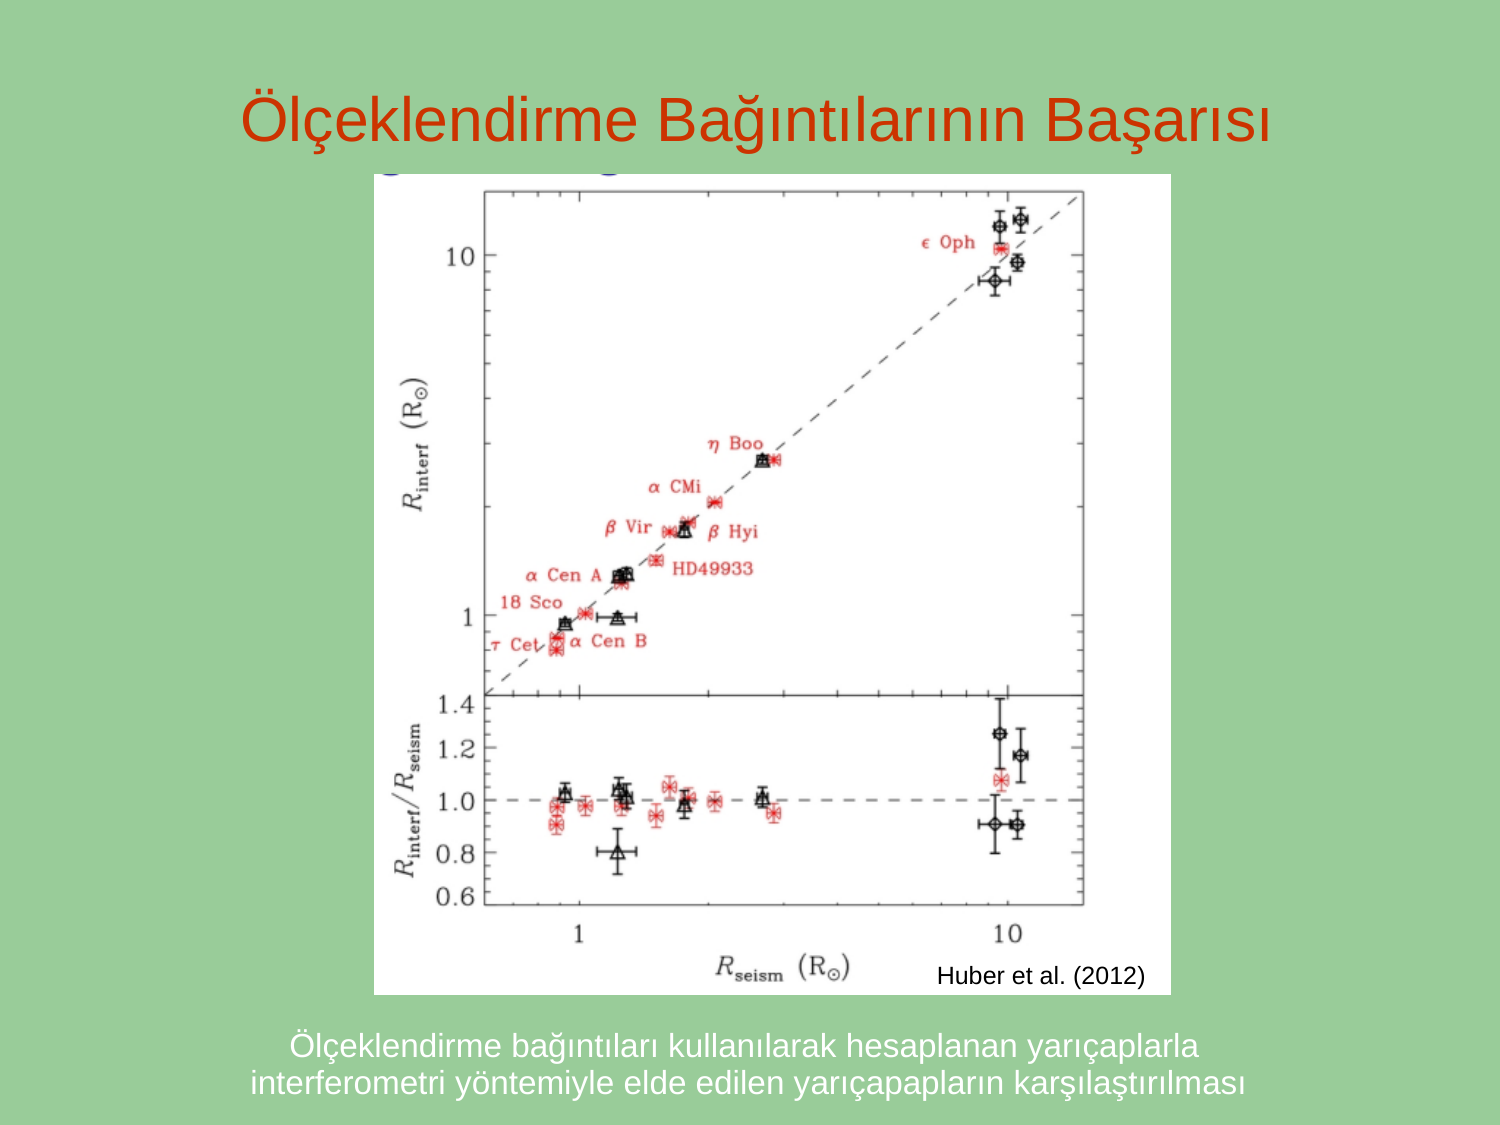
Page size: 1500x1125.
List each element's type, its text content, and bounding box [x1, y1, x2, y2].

text_box Ölçeklendirme bağıntıları kullanılarak hesaplanan yarıçaplarla interferometri yöntemiyle elde edilen yarıçapapların karşılaştırılması [149, 1020, 1350, 1110]
title Ölçeklendirme Bağıntılarının Başarısı [120, 29, 1395, 211]
text_box Huber et al. (2012) [905, 954, 1161, 997]
picture [374, 174, 1171, 995]
